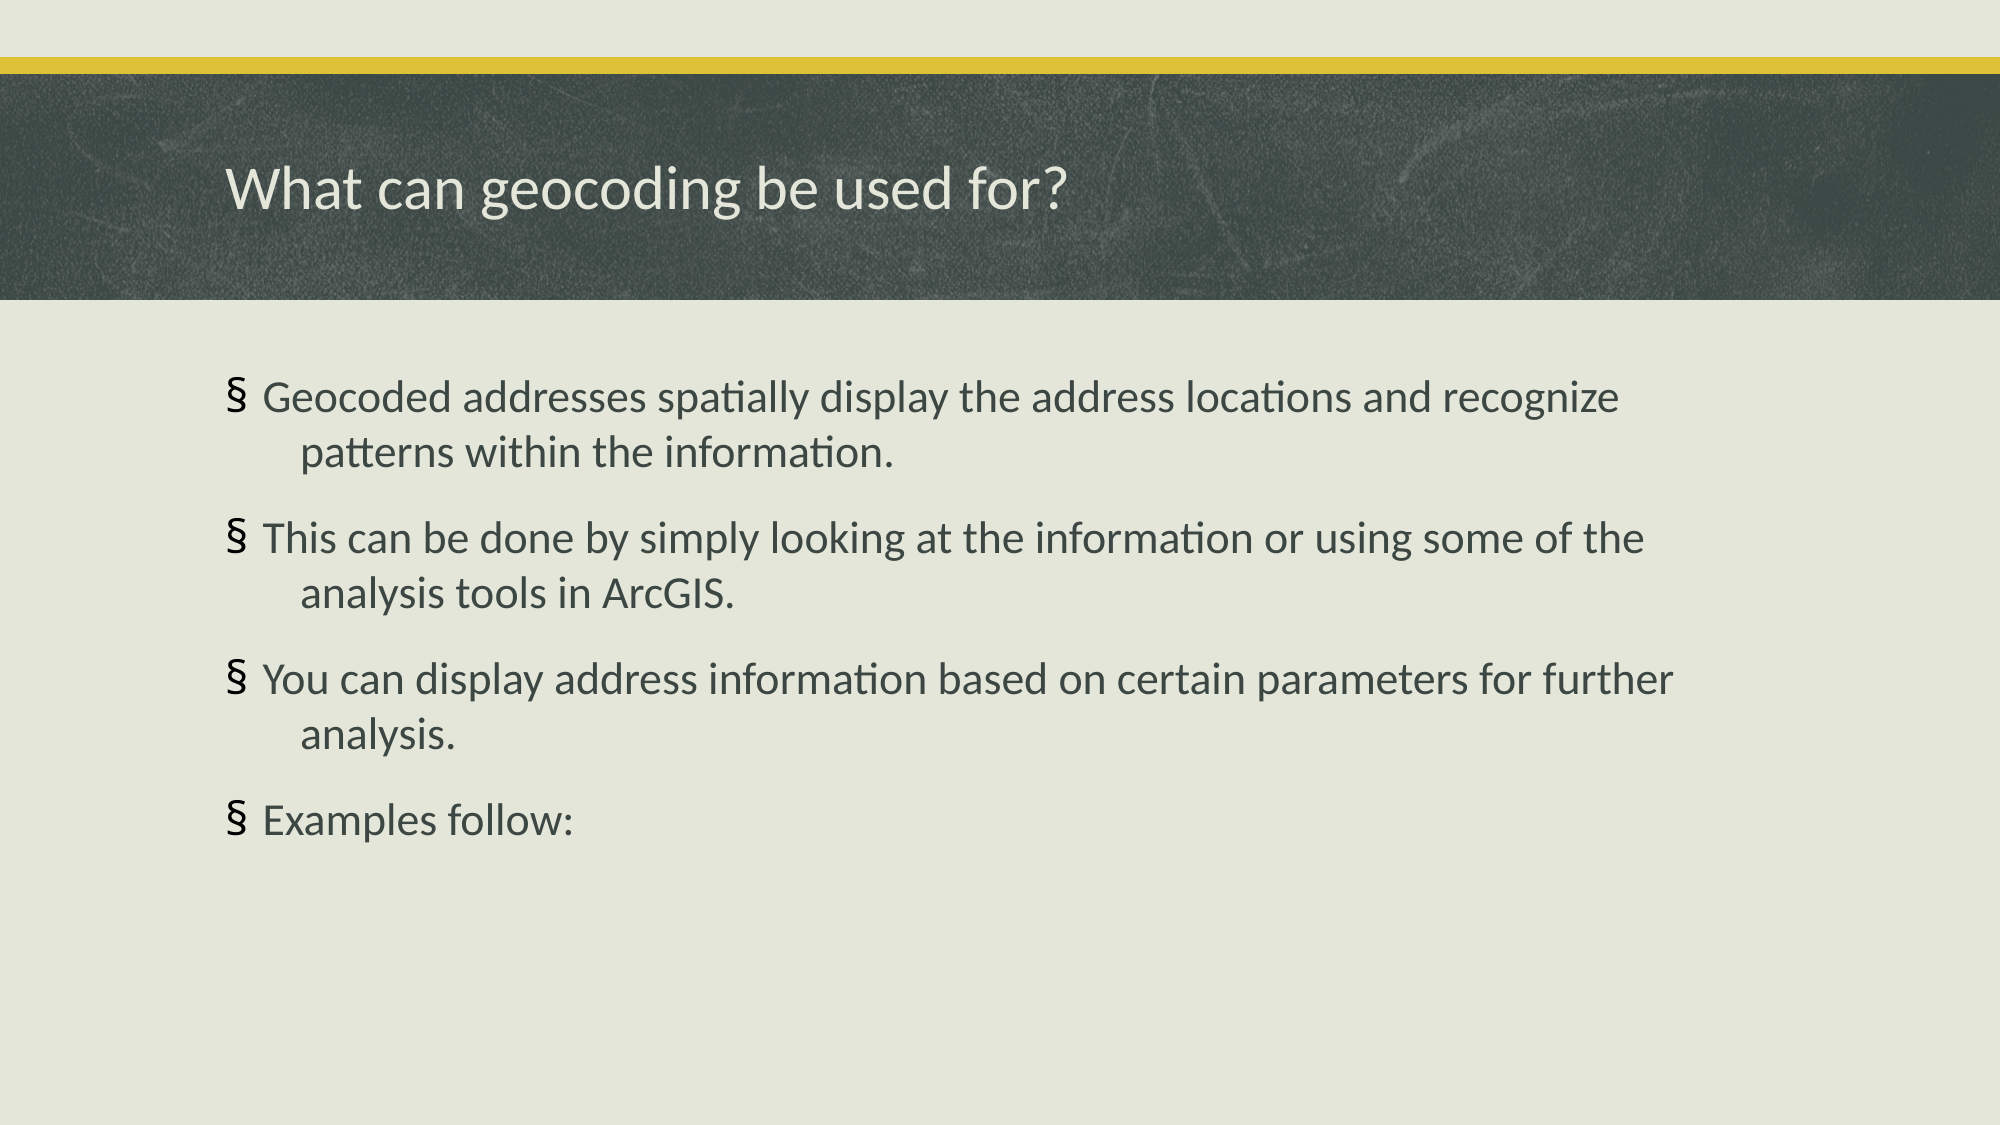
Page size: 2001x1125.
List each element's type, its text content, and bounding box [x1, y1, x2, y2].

list Geocoded addresses spatially display the address locations and recognize patterns within the information. This can be done by simply looking at the information or using some of the analysis tools in ArcGIS. You can display address information based on certain parameters for further analysis. Examples follow: [210, 359, 1790, 1014]
title What can geocoding be used for? [210, 76, 1790, 300]
